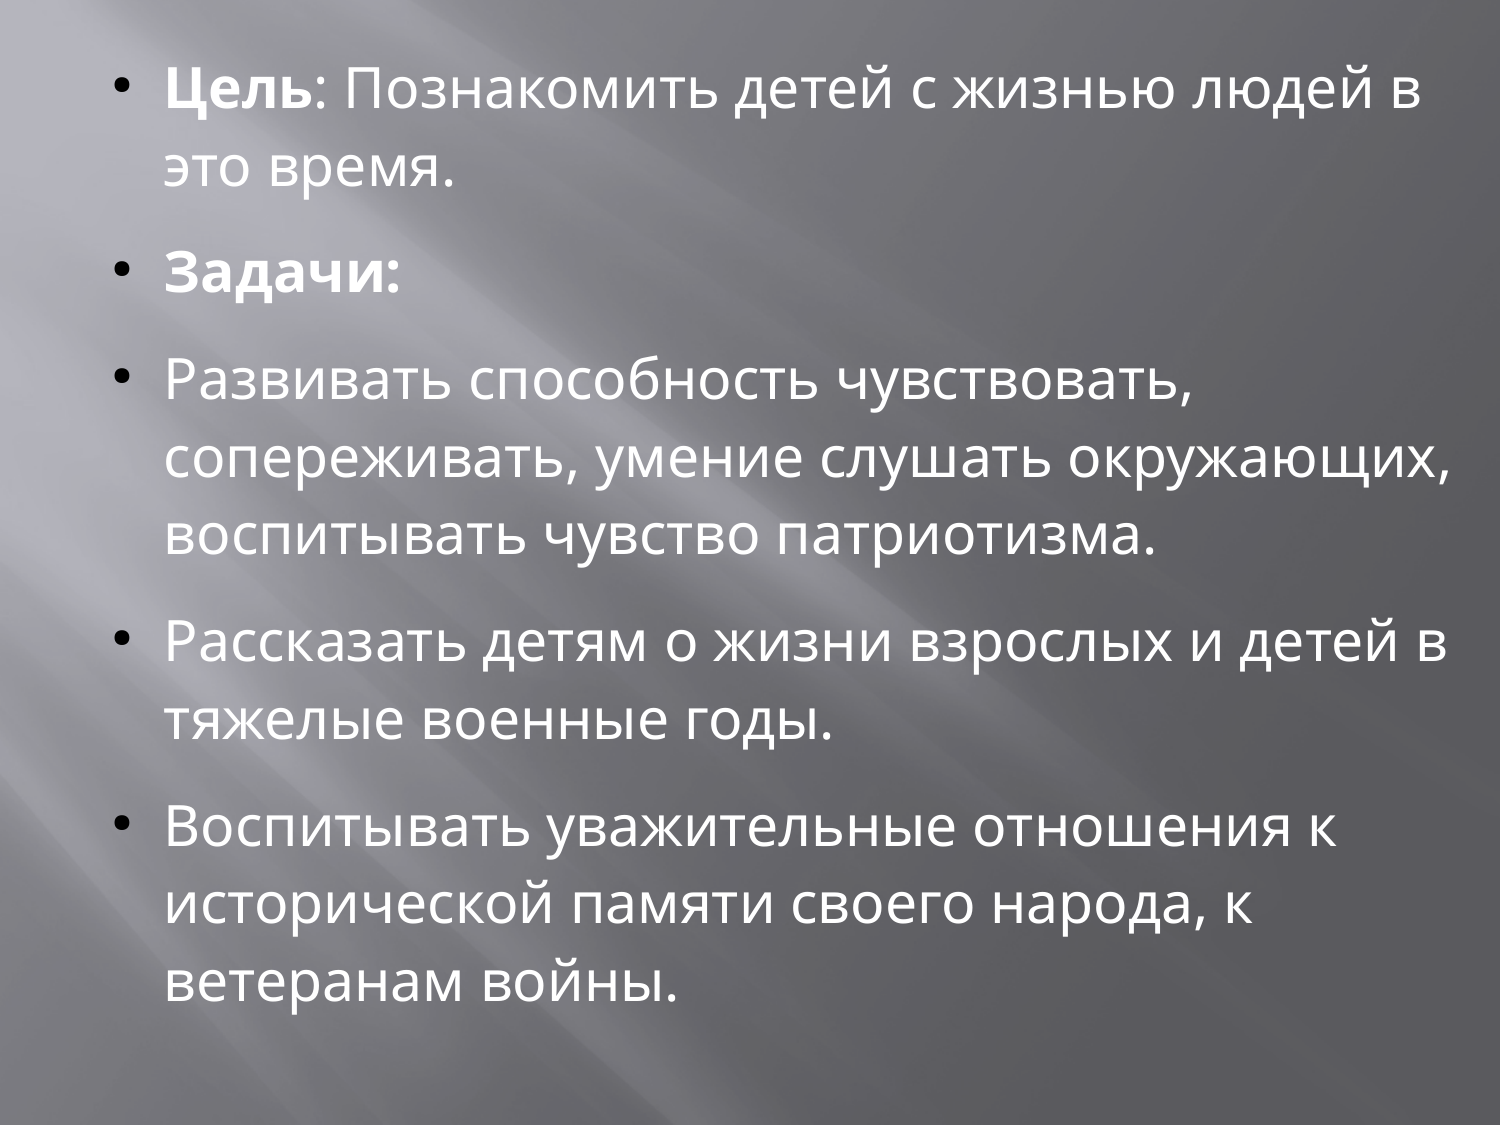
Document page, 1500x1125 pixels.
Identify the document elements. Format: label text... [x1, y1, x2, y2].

picture [0, 0, 1500, 1125]
list Цель: Познакомить детей с жизнью людей в это время. Задачи: Развивать способность чувствовать, сопереживать, умение слушать окружающих, воспитывать чувство патриотизма. Рассказать детям о жизни взрослых и детей в тяжелые военные годы. Воспитывать уважительные отношения к исторической памяти своего народа, к ветеранам войны. [94, 47, 1469, 1040]
